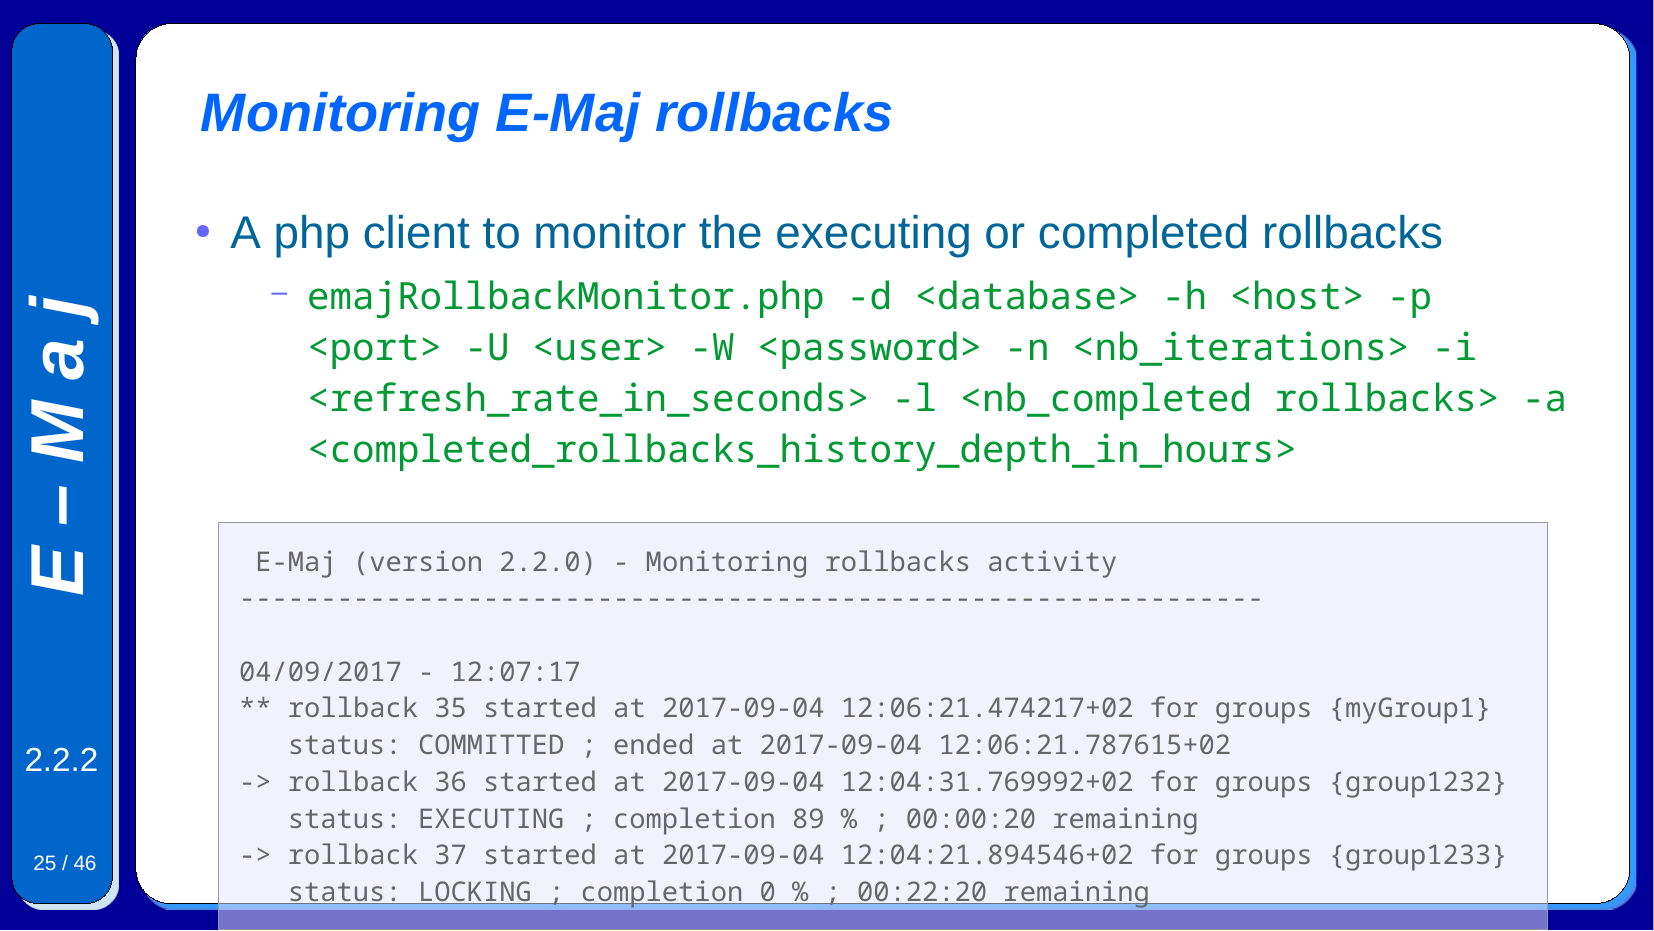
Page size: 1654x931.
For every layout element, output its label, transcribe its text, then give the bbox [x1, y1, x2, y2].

title Monitoring E-Maj rollbacks [200, 34, 1575, 191]
list A php client to monitor the executing or completed rollbacks emajRollbackMonitor.php -d <database> -h <host> -p <port> -U <user> -W <password> -n <nb_iterations> -i <refresh_rate_in_seconds> -l <nb_completed rollbacks> -a <completed_rollbacks_history_depth_in_hours> [177, 206, 1587, 502]
text_box E-Maj (version 2.2.0) - Monitoring rollbacks activity --------------------------------------------------------------- 04/09/2017 - 12:07:17 ** rollback 35 started at 2017-09-04 12:06:21.474217+02 for groups {myGroup1} status: COMMITTED ; ended at 2017-09-04 12:06:21.787615+02 -> rollback 36 started at 2017-09-04 12:04:31.769992+02 for groups {group1232} status: EXECUTING ; completion 89 % ; 00:00:20 remaining -> rollback 37 started at 2017-09-04 12:04:21.894546+02 for groups {group1233} status: LOCKING ; completion 0 % ; 00:22:20 remaining [218, 522, 1548, 878]
